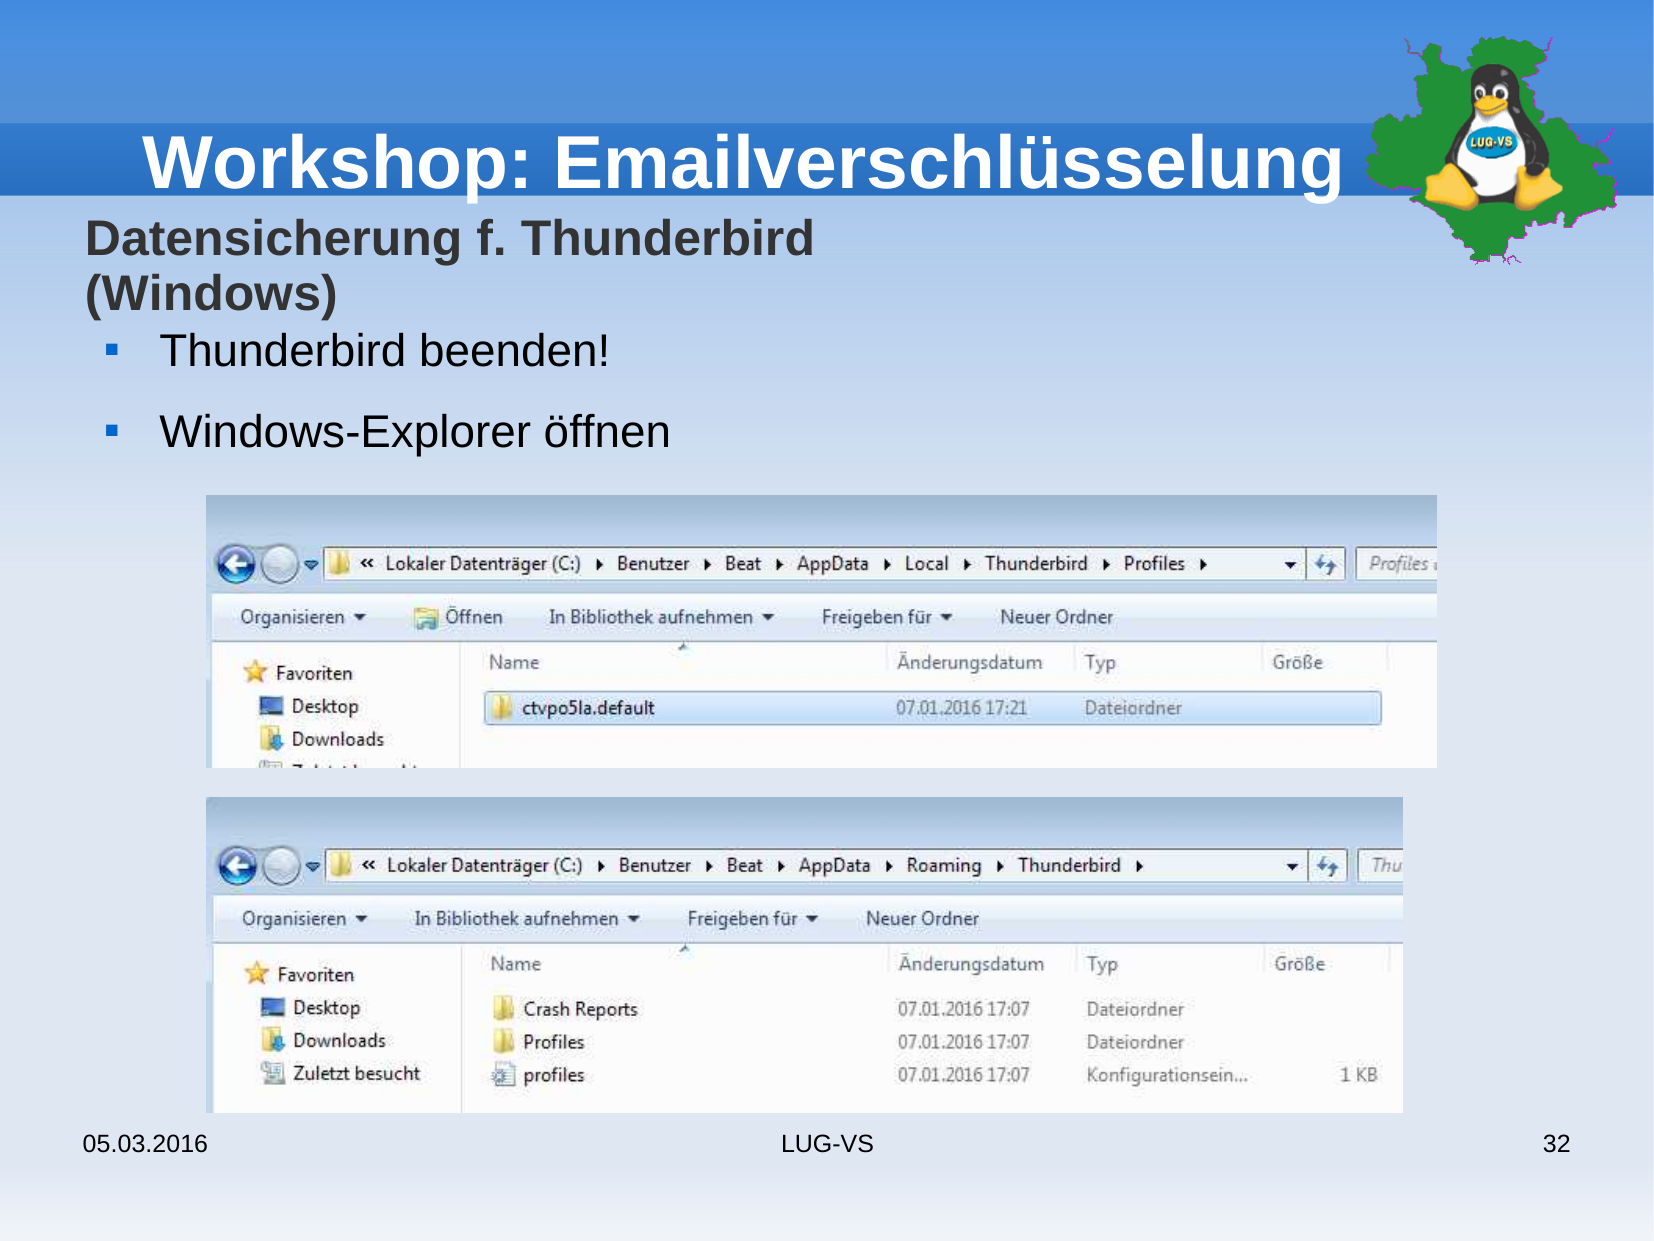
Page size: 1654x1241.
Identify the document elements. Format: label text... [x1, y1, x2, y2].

text_box Datensicherung f. Thunderbird (Windows) [14, 209, 981, 324]
title Workshop: Emailverschlüsselung [0, 59, 1489, 267]
picture [0, 0, 1654, 1241]
picture [206, 495, 1437, 768]
list Thunderbird beenden! Windows-Explorer öffnen [88, 324, 1577, 1097]
